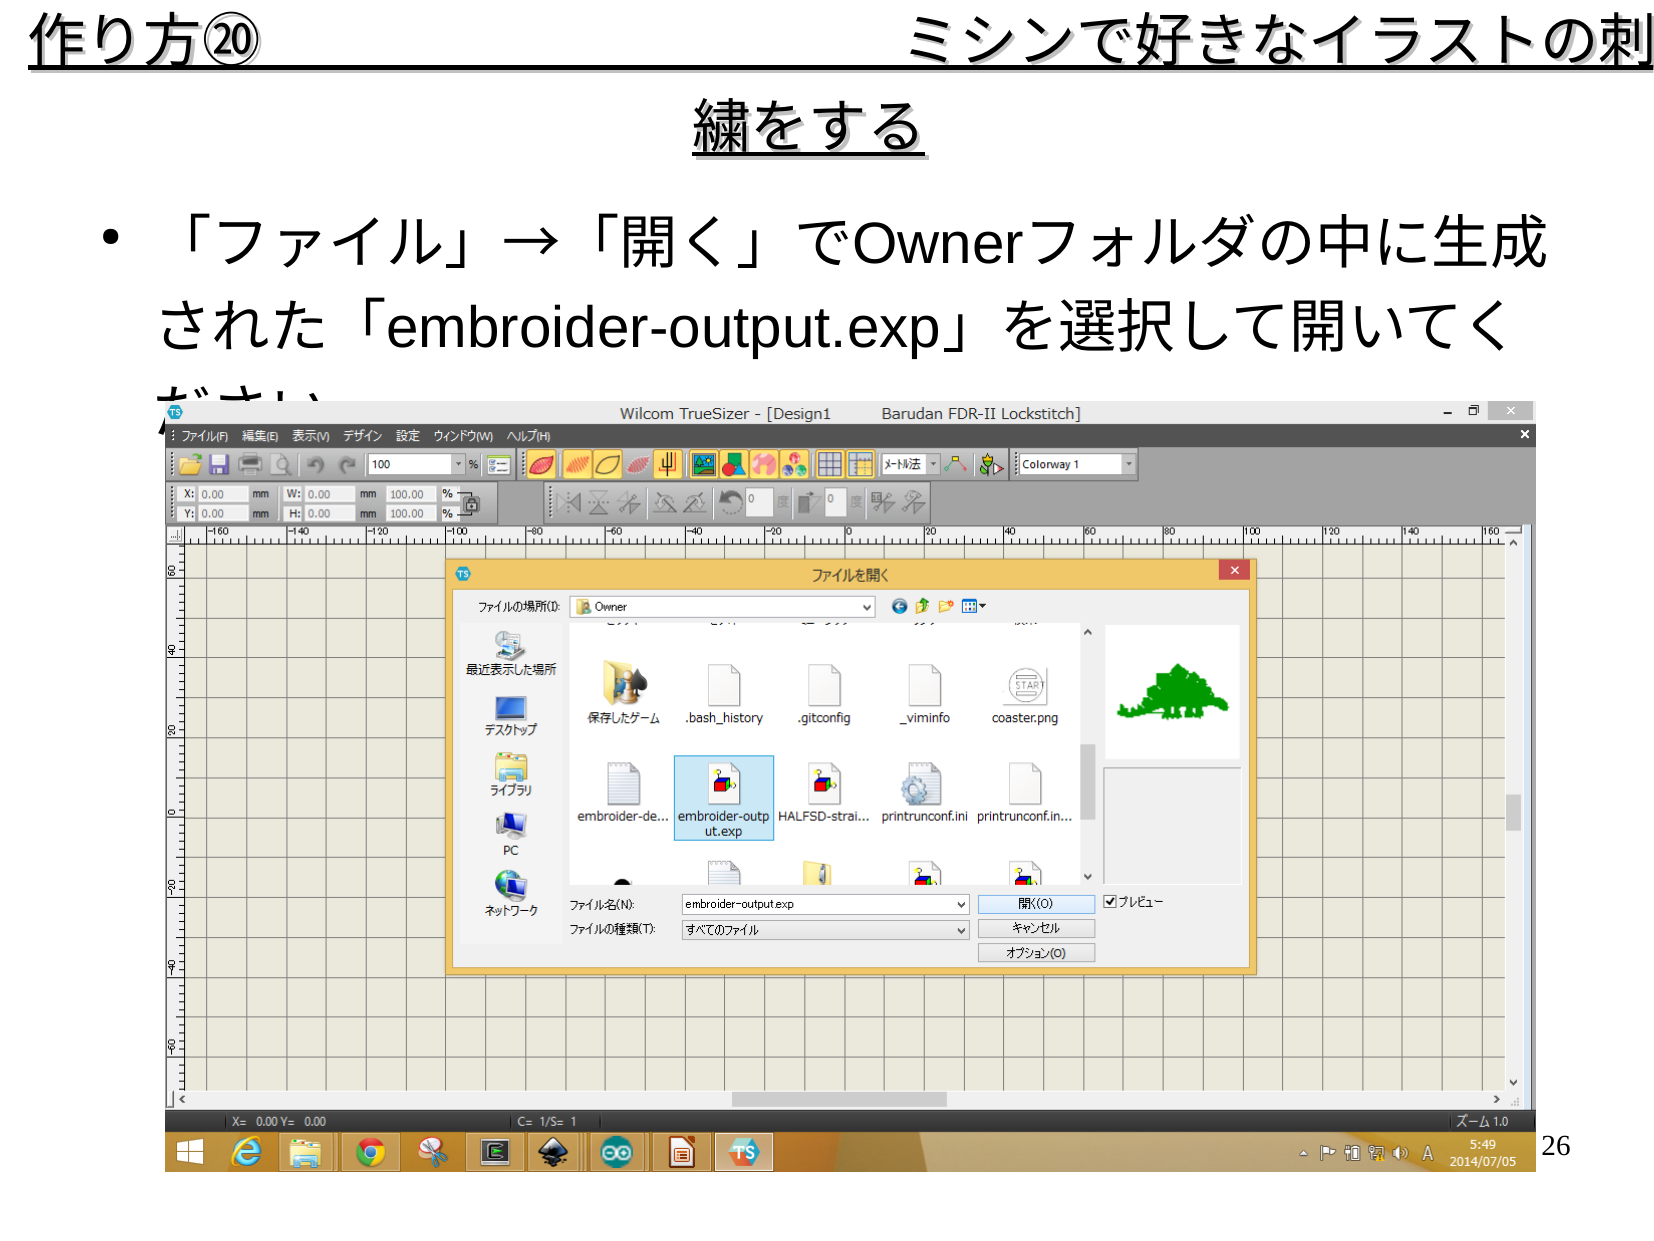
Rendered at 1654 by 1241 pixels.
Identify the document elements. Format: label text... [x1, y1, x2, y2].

title 作り方⑳ ミシンで好きなイラストの刺繍をする [0, 0, 1654, 178]
picture [165, 401, 1536, 1172]
list 「ファイル」→「開く」でOwnerフォルダの中に生成された「embroider-output.exp」を選択して開いてください。 [82, 195, 1571, 916]
